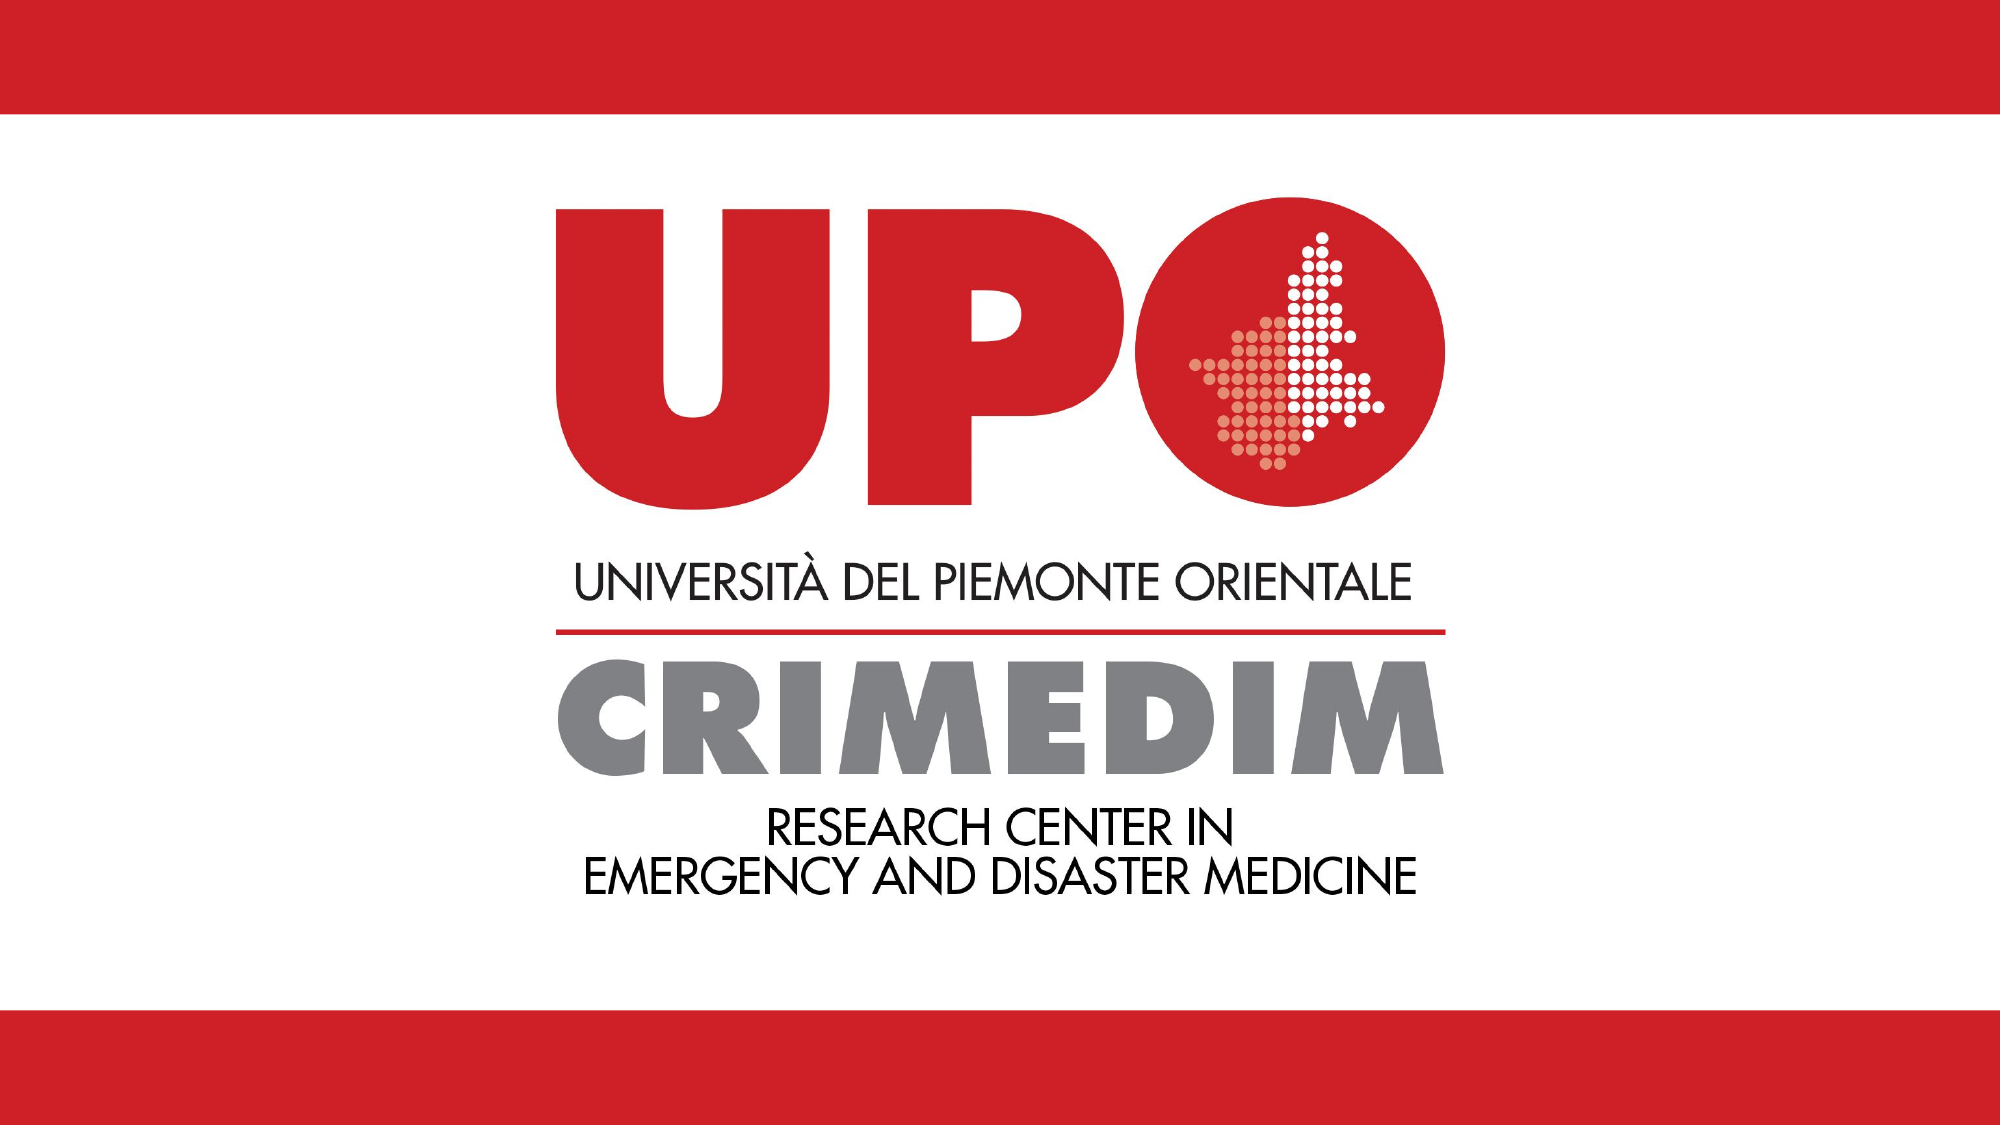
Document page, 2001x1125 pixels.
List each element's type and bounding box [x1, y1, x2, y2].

text_box [0, 0, 2000, 1125]
picture [501, 151, 1499, 973]
